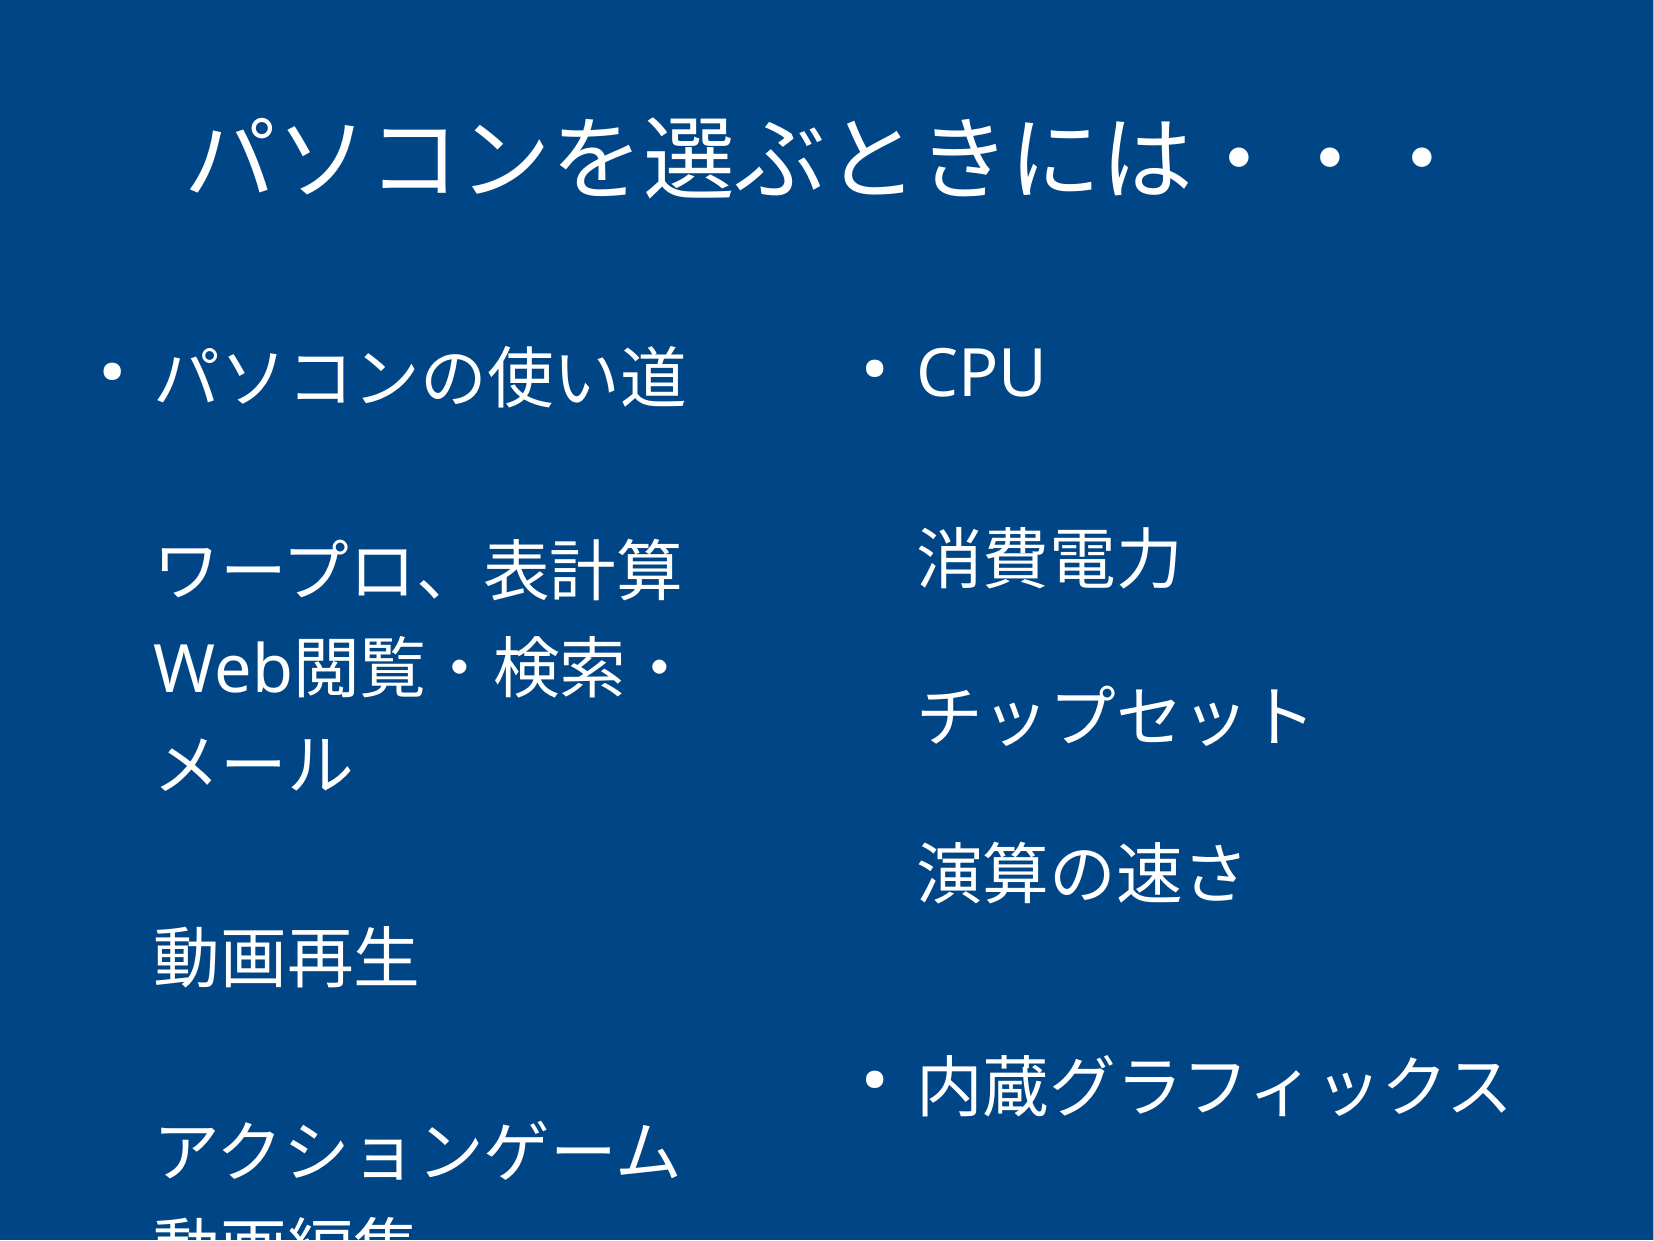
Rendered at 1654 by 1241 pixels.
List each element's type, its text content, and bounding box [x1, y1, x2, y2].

list CPU 消費電力 チップセット 演算の速さ 内蔵グラフィックス 外観のお好み [845, 324, 1572, 1109]
title パソコンを選ぶときには・・・ [82, 49, 1571, 257]
list パソコンの使い道 ワープロ、表計算 Web閲覧・検索・メール 動画再生 アクションゲーム 動画編集 技術計算 [82, 324, 809, 1109]
